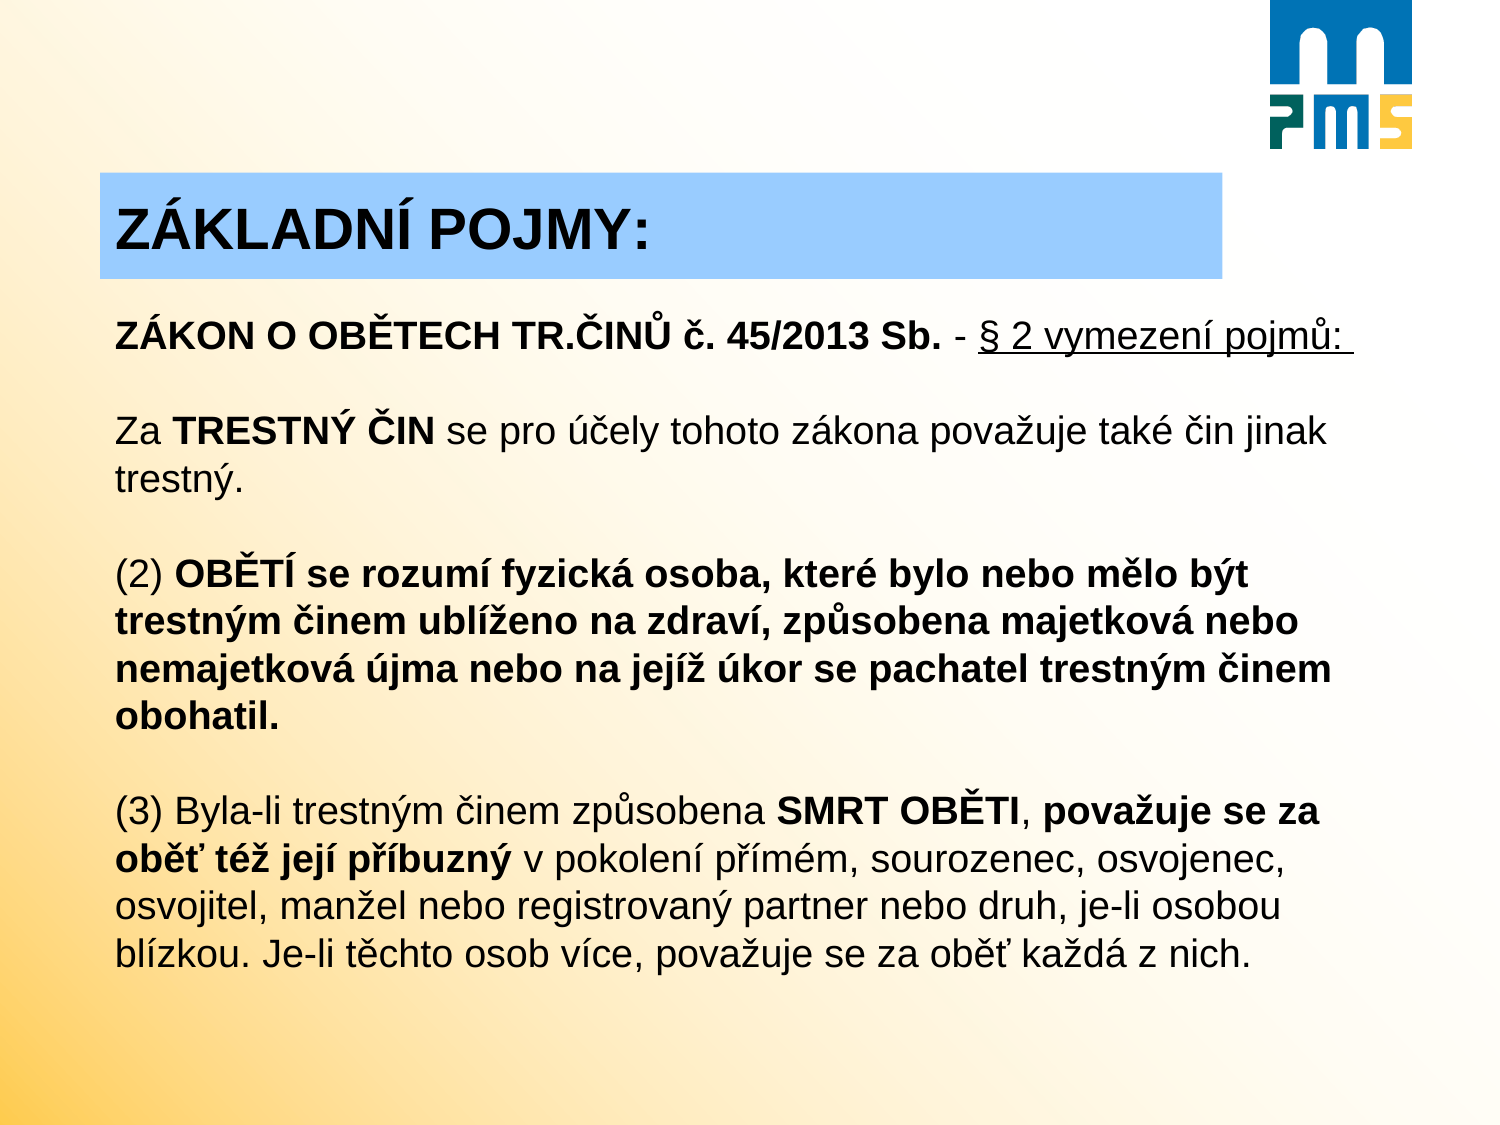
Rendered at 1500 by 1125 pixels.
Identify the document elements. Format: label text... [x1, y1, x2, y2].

text_box ZÁKLADNÍ POJMY: [100, 172, 1223, 279]
text_box ZÁKON O OBĚTECH TR.ČINŮ č. 45/2013 Sb. - § 2 vymezení pojmů: Za TRESTNÝ ČIN se pro účely tohoto zákona považuje také čin jinak trestný. (2) OBĚTÍ se rozumí fyzická osoba, které bylo nebo mělo být trestným činem ublíženo na zdraví, způsobena majetková nebo nemajetková újma nebo na jejíž úkor se pachatel trestným činem obohatil. (3) Byla-li trestným činem způsobena SMRT OBĚTI, považuje se za oběť též její příbuzný v pokolení přímém, sourozenec, osvojenec, osvojitel, manžel nebo registrovaný partner nebo druh, je-li osobou blízkou. Je-li těchto osob více, považuje se za oběť každá z nich. [100, 302, 1412, 1000]
picture [0, 0, 1500, 1125]
